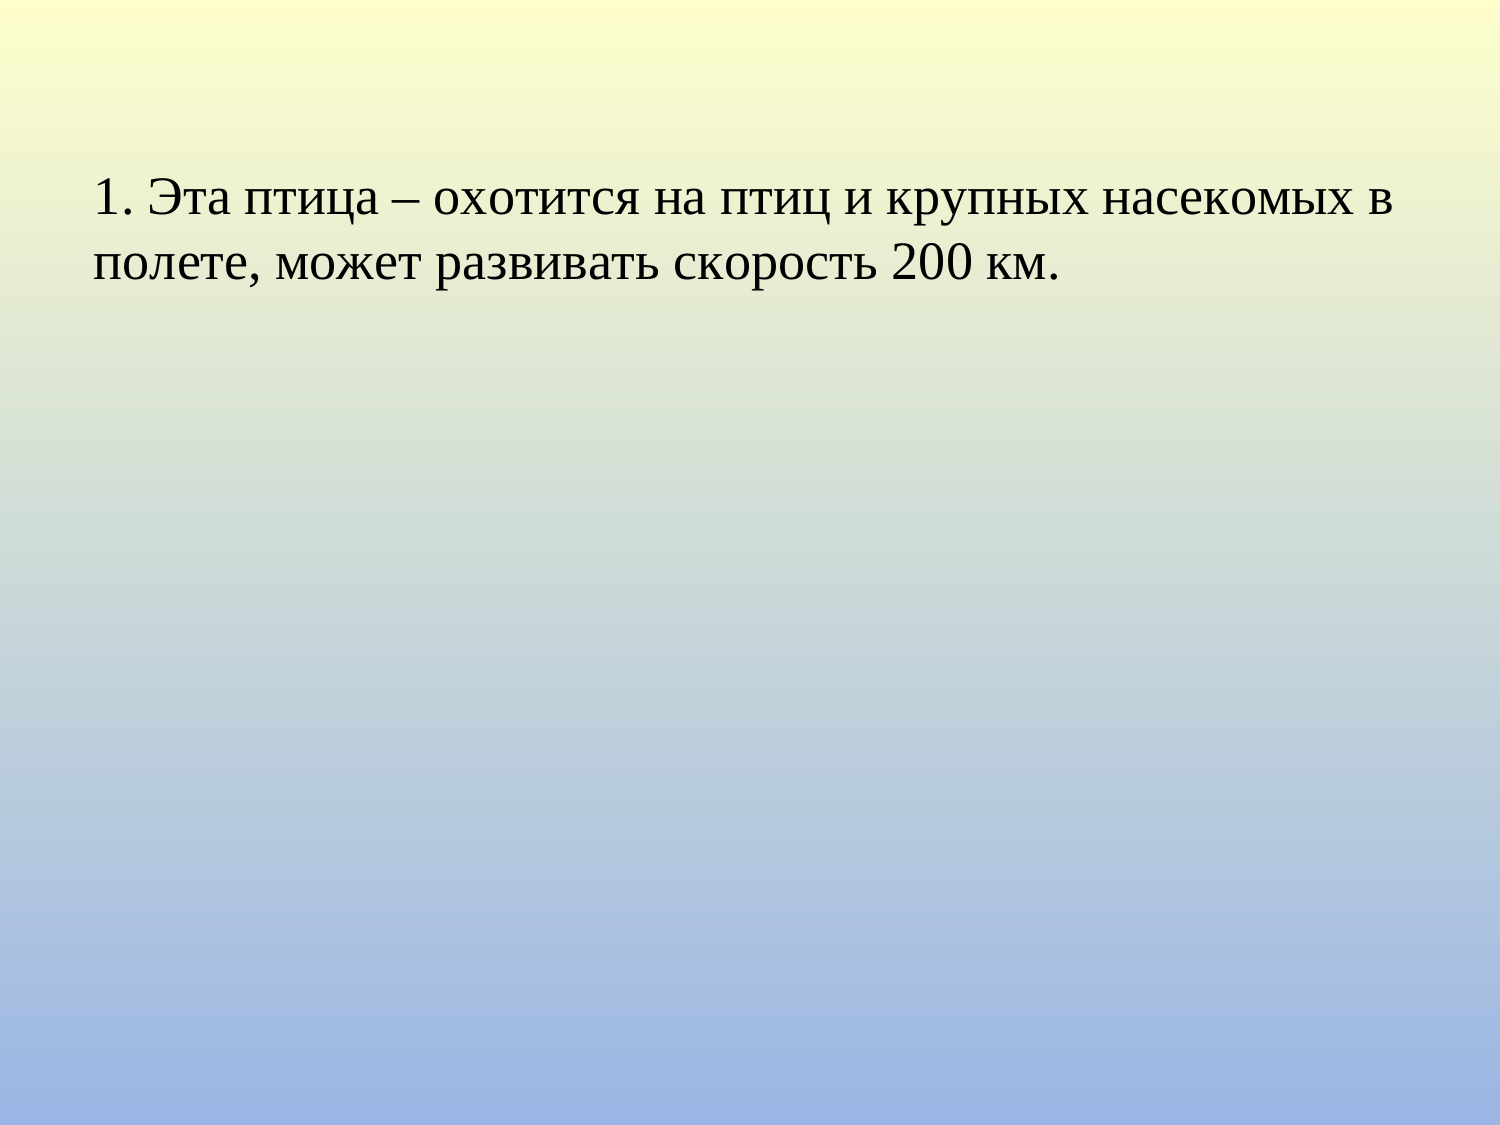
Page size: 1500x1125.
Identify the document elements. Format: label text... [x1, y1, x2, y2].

text_box 1. Эта птица – охотится на птиц и крупных насекомых в полете, может развивать скорость 200 км. [78, 47, 1489, 720]
